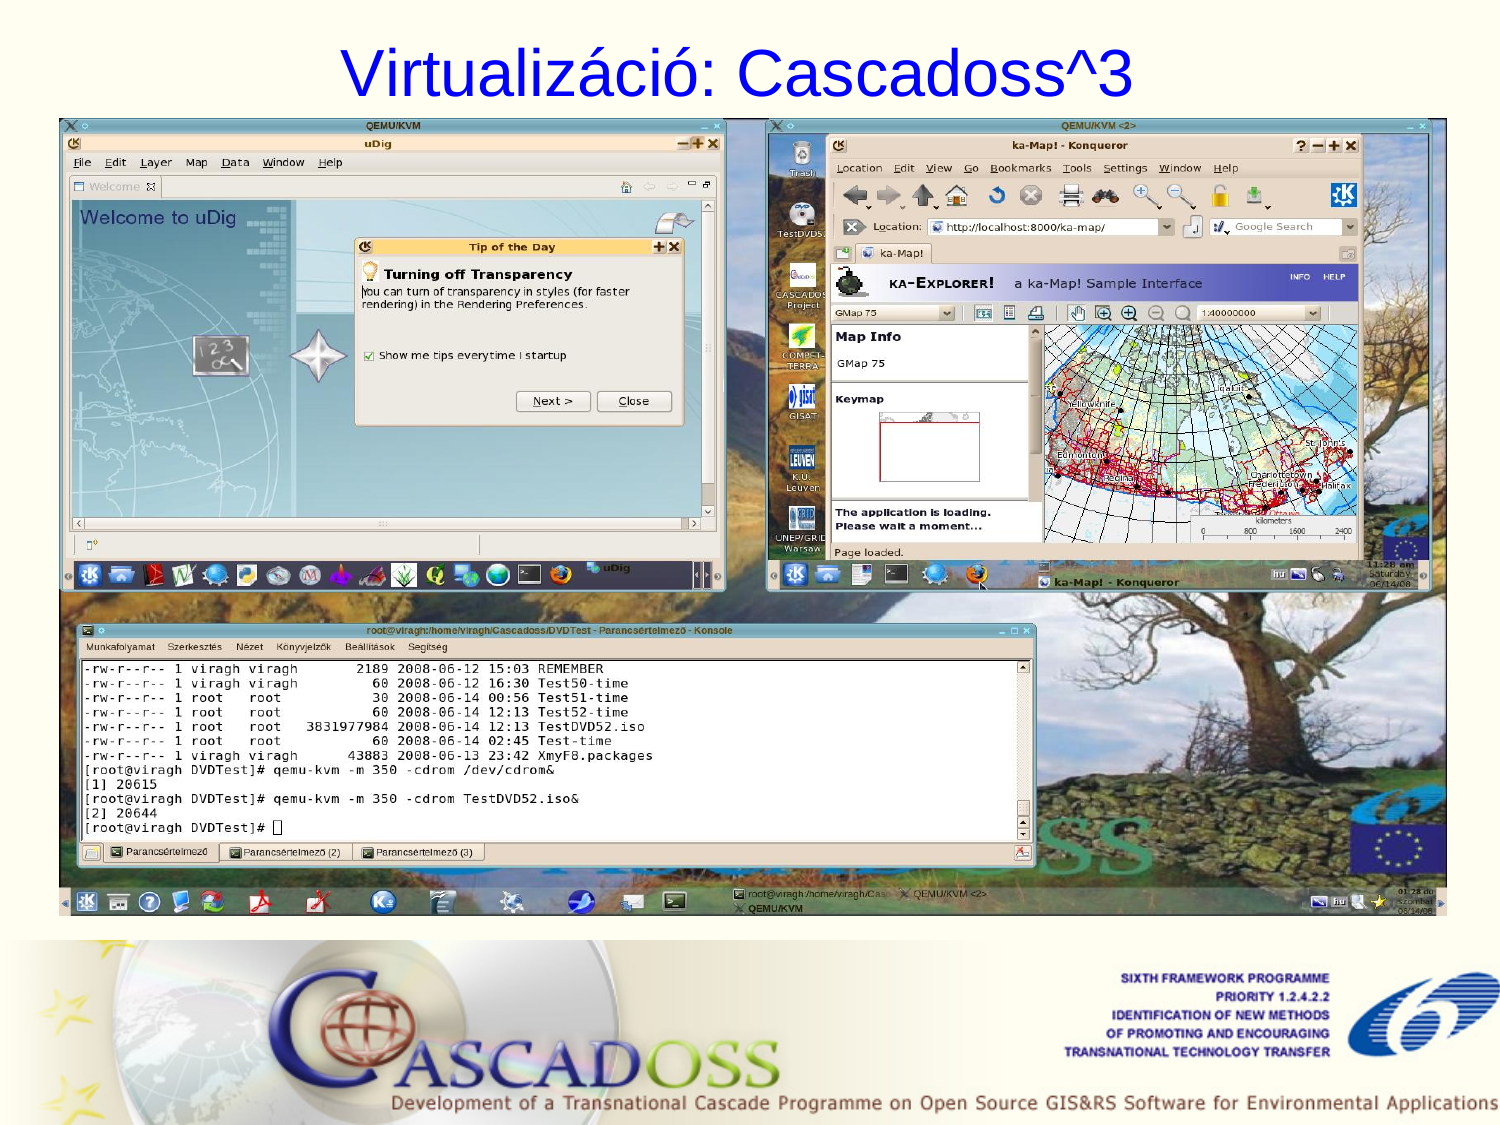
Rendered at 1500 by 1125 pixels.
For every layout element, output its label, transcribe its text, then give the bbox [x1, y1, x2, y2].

title Virtualizáció: Cascadoss^3 [59, 0, 1418, 118]
picture [0, 940, 1500, 1125]
picture [59, 118, 1447, 916]
